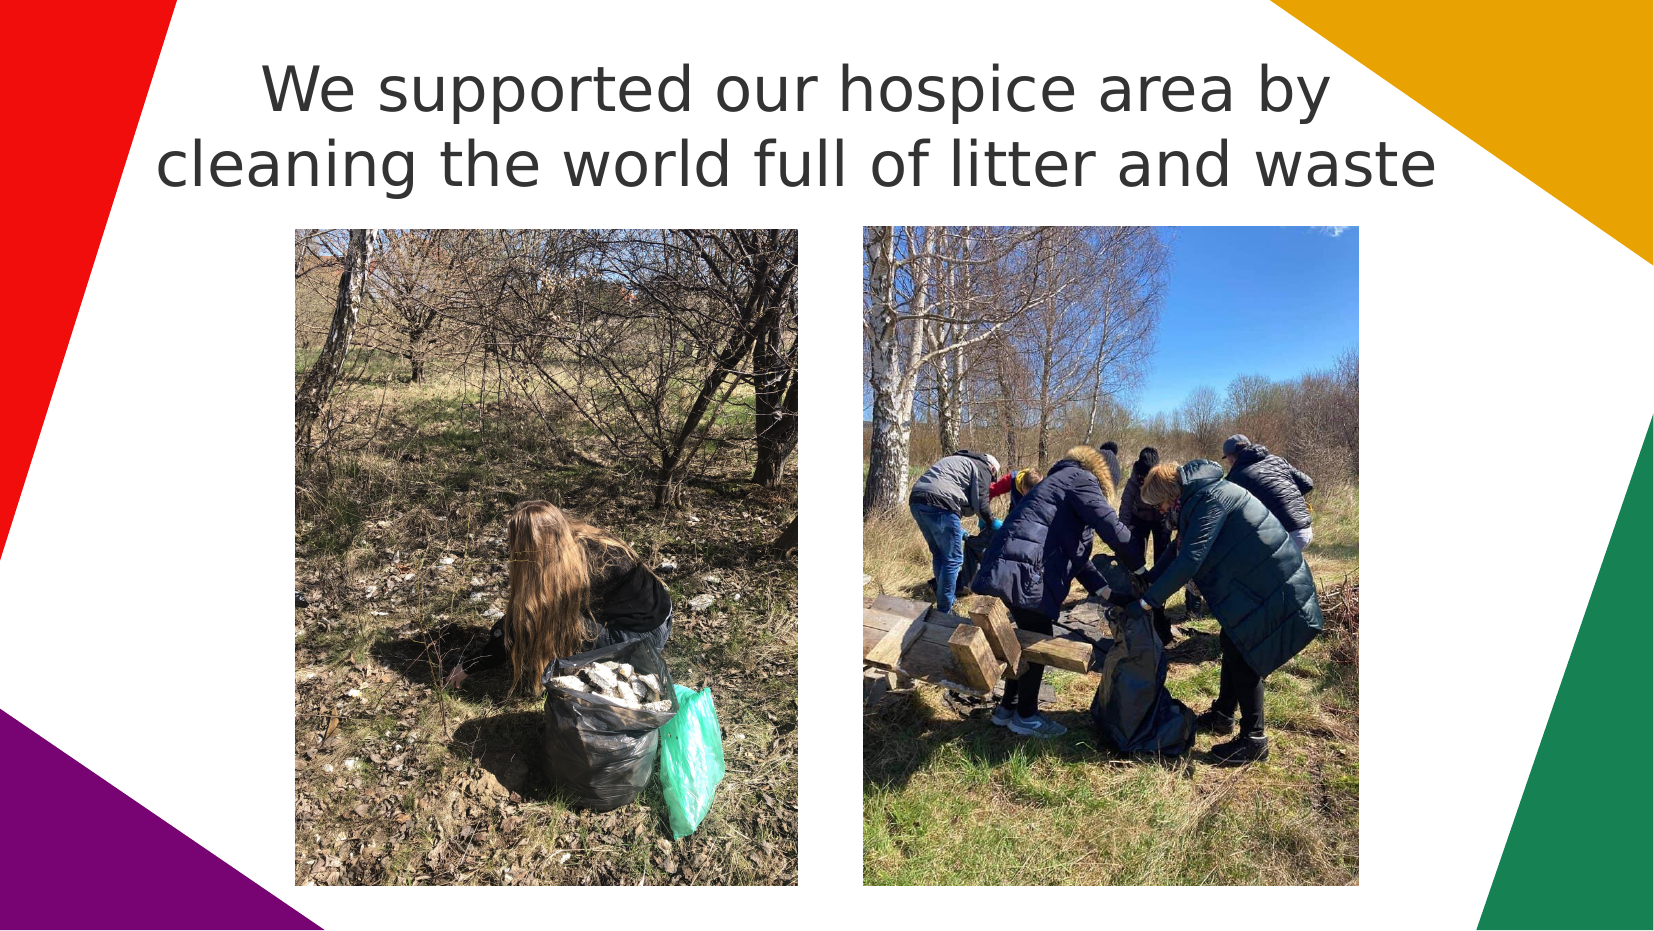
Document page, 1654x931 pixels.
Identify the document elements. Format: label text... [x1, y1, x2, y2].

picture [863, 248, 1359, 886]
text_box [1210, 856, 1595, 916]
title We supported our hospice area by cleaning the world full of litter and waste [147, 0, 1447, 248]
picture [295, 248, 798, 886]
